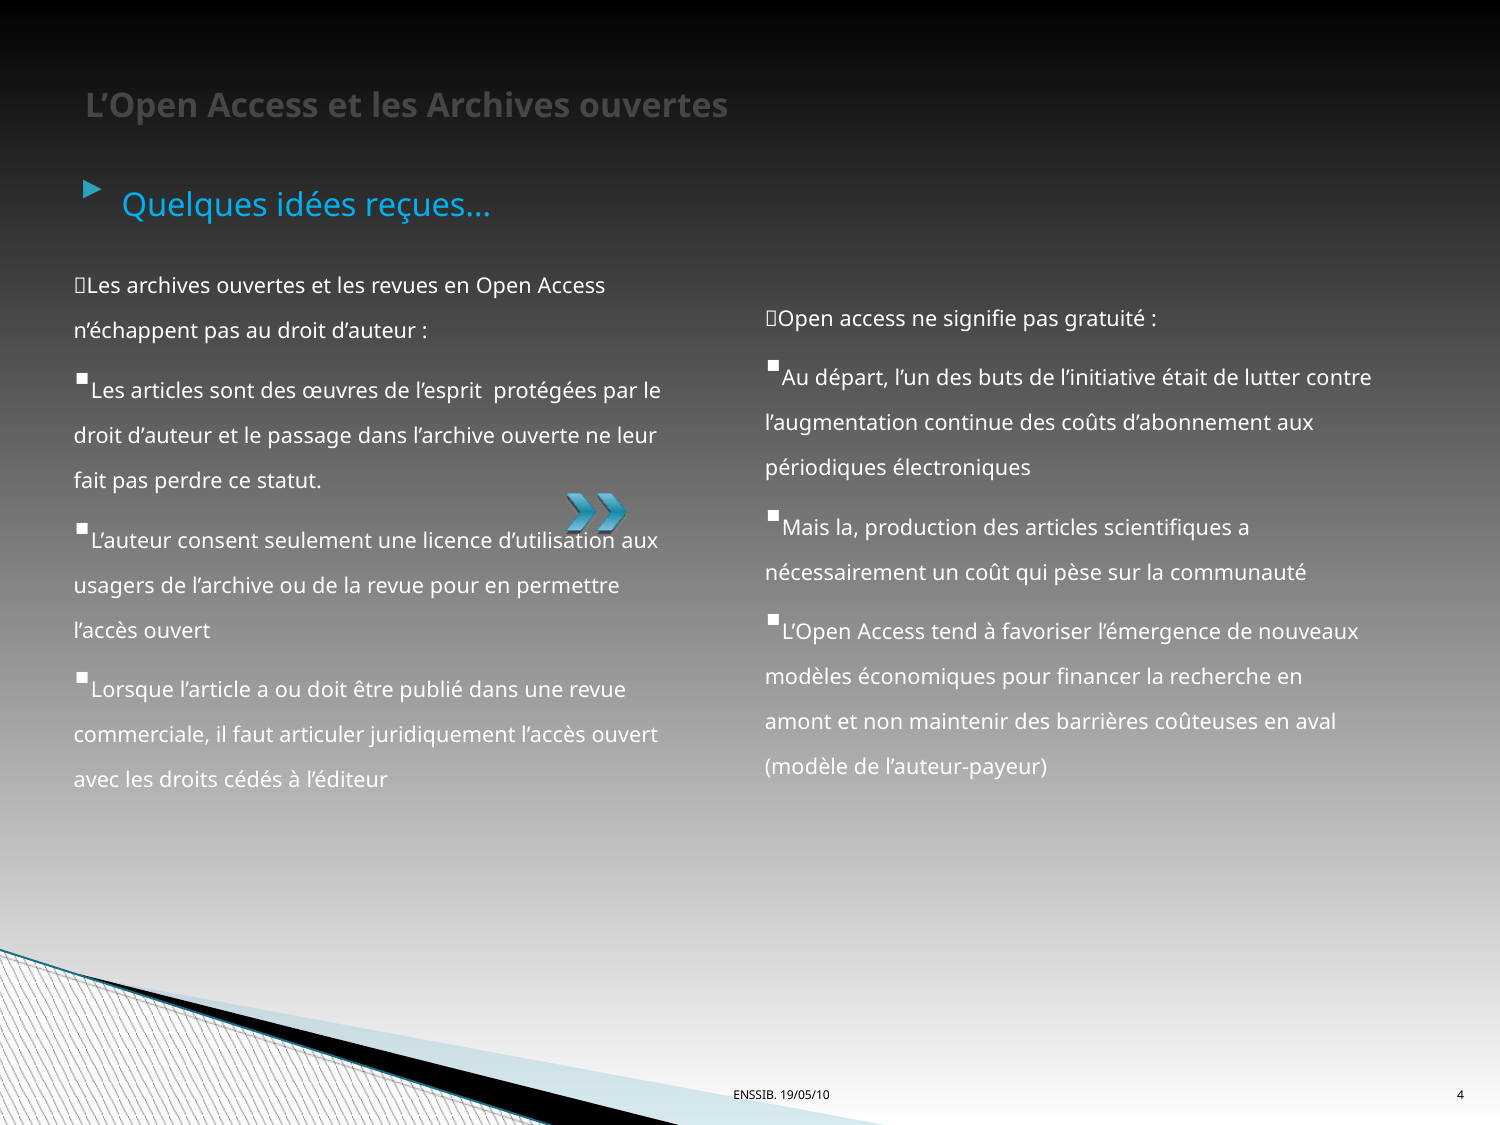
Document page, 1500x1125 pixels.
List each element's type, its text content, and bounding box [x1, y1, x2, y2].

list Quelques idées reçues… [46, 152, 1397, 250]
text_box Open access ne signifie pas gratuité : Au départ, l’un des buts de l’initiative était de lutter contre l’augmentation continue des coûts d’abonnement aux périodiques électroniques Mais la, production des articles scientifiques a nécessairement un coût qui pèse sur la communauté L’Open Access tend à favoriser l’émergence de nouveaux modèles économiques pour financer la recherche en amont et non maintenir des barrières coûteuses en aval (modèle de l’auteur-payeur) [749, 281, 1388, 790]
title L’Open Access et les Archives ouvertes [70, 0, 1421, 188]
picture [0, 952, 543, 1125]
footer ENSSIB. 19/05/10 [718, 1051, 1105, 1112]
slide_number <numéro> [1382, 1051, 1479, 1112]
text_box Les archives ouvertes et les revues en Open Access n’échappent pas au droit d’auteur : Les articles sont des œuvres de l’esprit protégées par le droit d’auteur et le passage dans l’archive ouverte ne leur fait pas perdre ce statut. L’auteur consent seulement une licence d’utilisation aux usagers de l’archive ou de la revue pour en permettre l’accès ouvert Lorsque l’article a ou doit être publié dans une revue commerciale, il faut articuler juridiquement l’accès ouvert avec les droits cédés à l’éditeur [58, 249, 697, 803]
